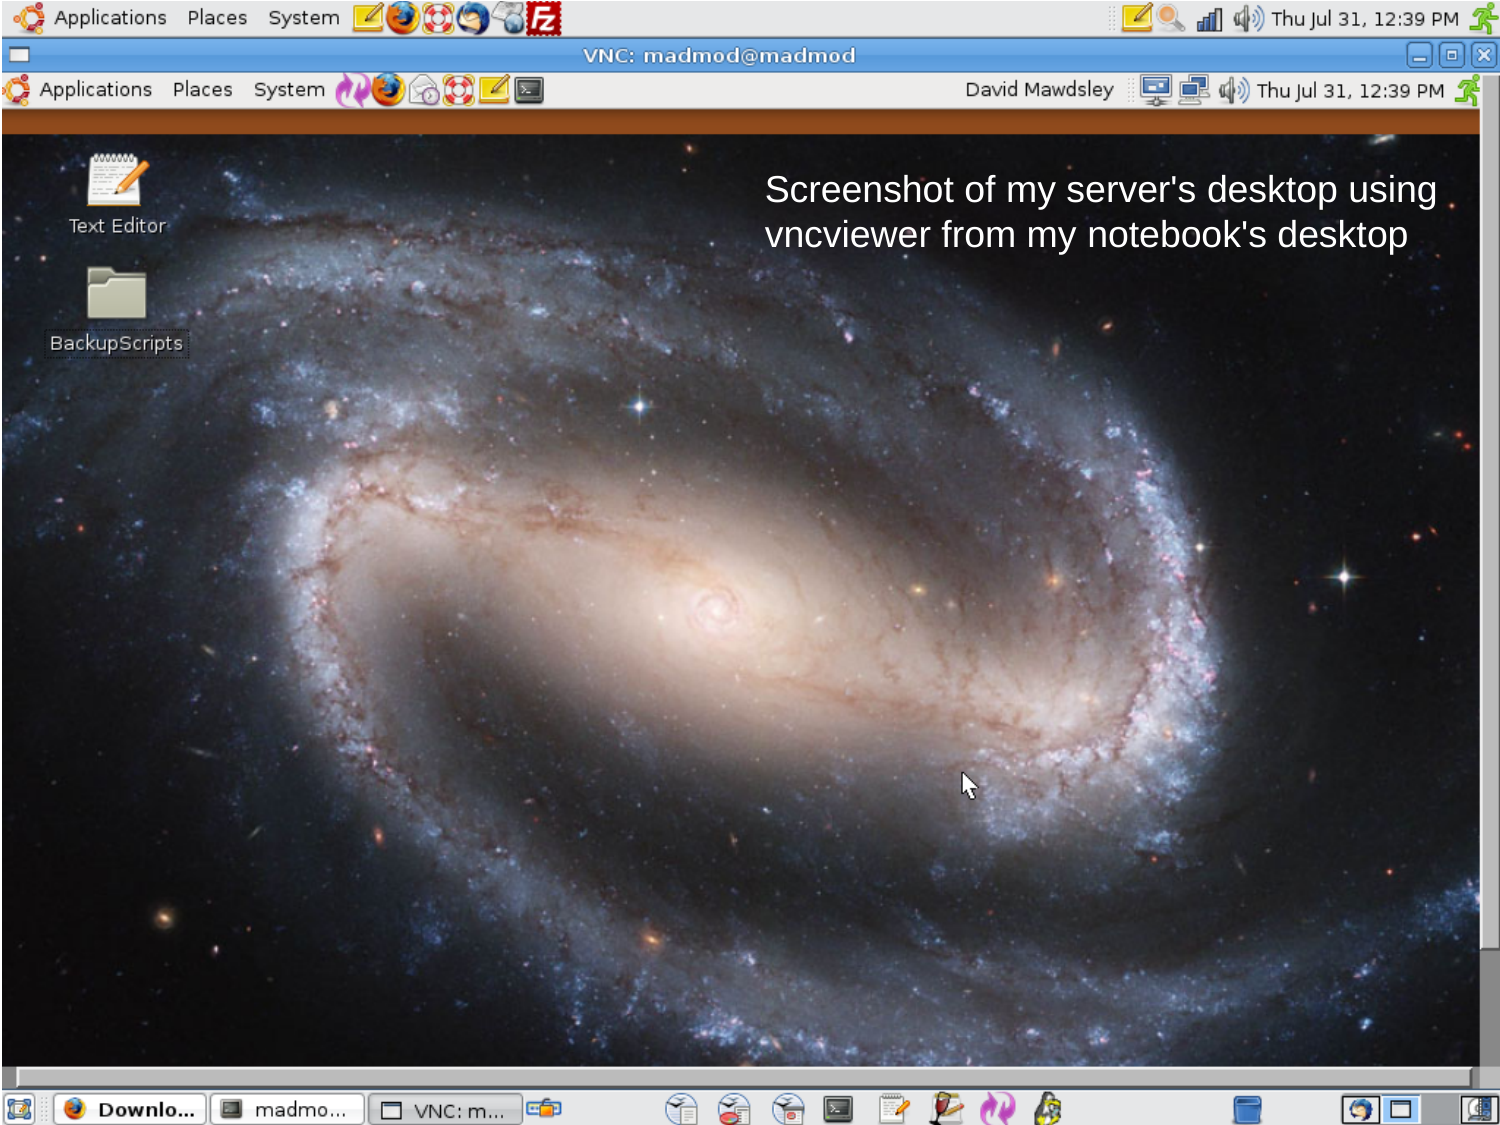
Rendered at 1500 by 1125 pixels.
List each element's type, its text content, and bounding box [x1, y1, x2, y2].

picture [2, 1, 1500, 1125]
text_box Screenshot of my server's desktop using vncviewer from my notebook's desktop [750, 157, 1457, 263]
